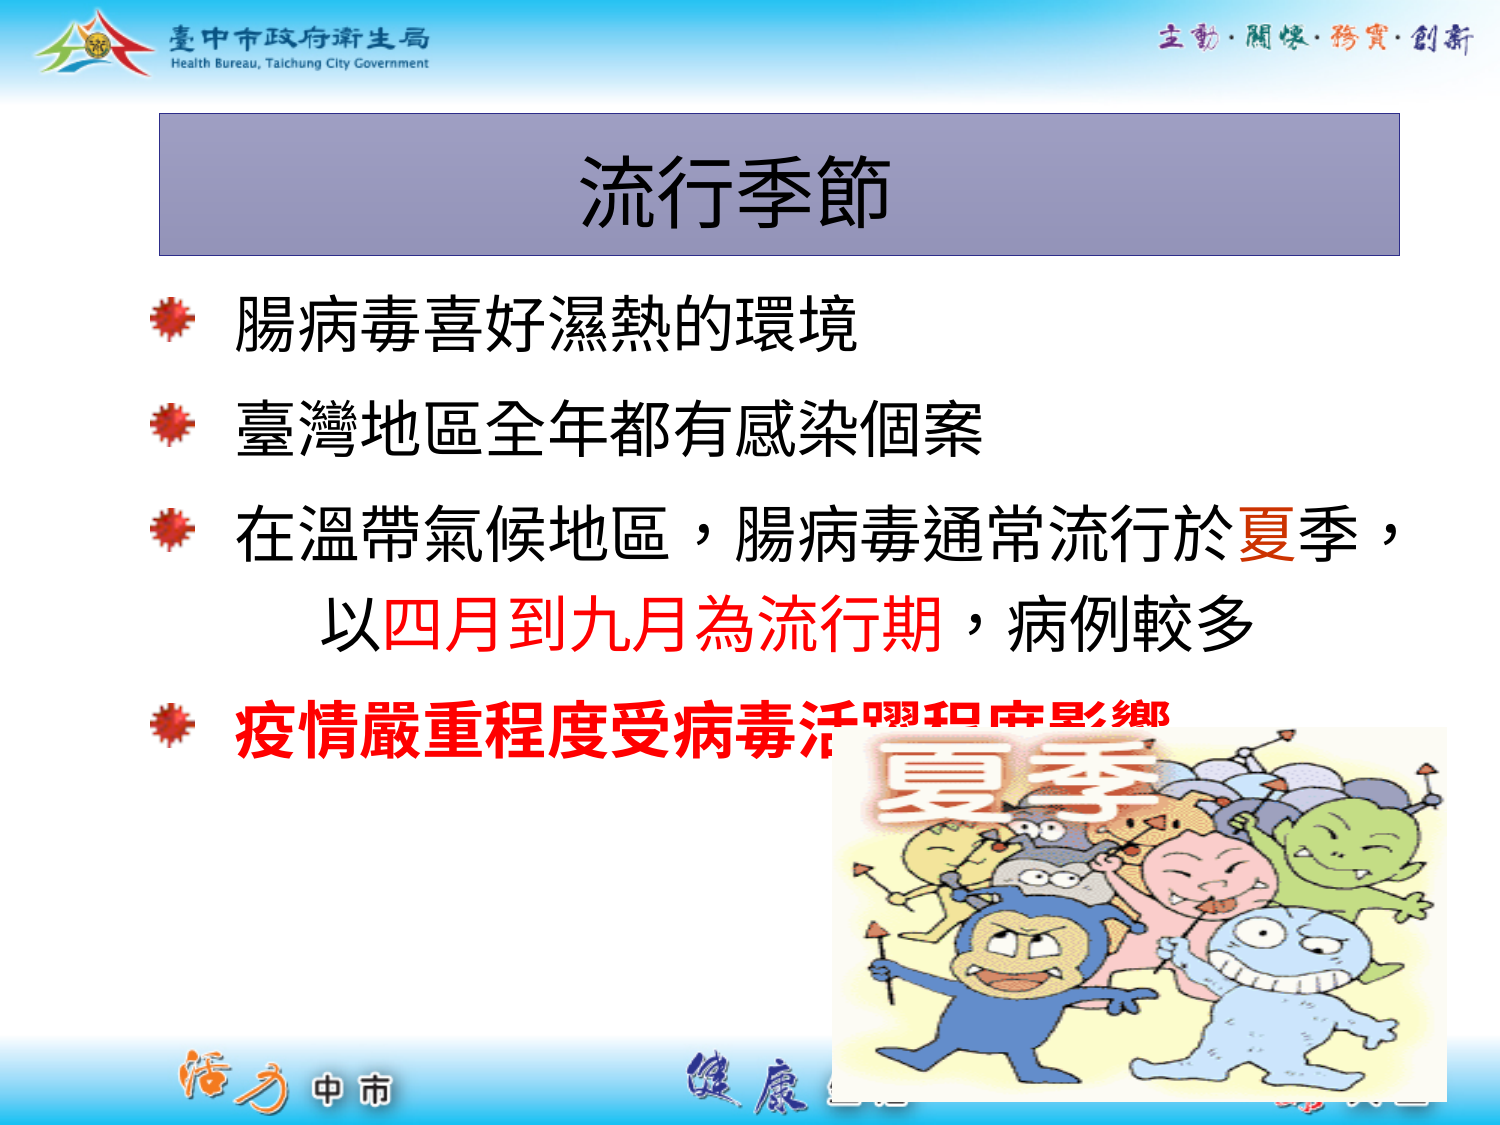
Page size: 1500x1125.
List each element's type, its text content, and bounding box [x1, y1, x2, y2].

picture [832, 727, 1447, 1102]
list 腸病毒喜好濕熱的環境 臺灣地區全年都有感染個案 在溫帶氣候地區，腸病毒通常流行於夏季，以四月到九月為流行期，病例較多 疫情嚴重程度受病毒活躍程度影響 [135, 267, 1424, 935]
title 流行季節 [159, 113, 1400, 256]
